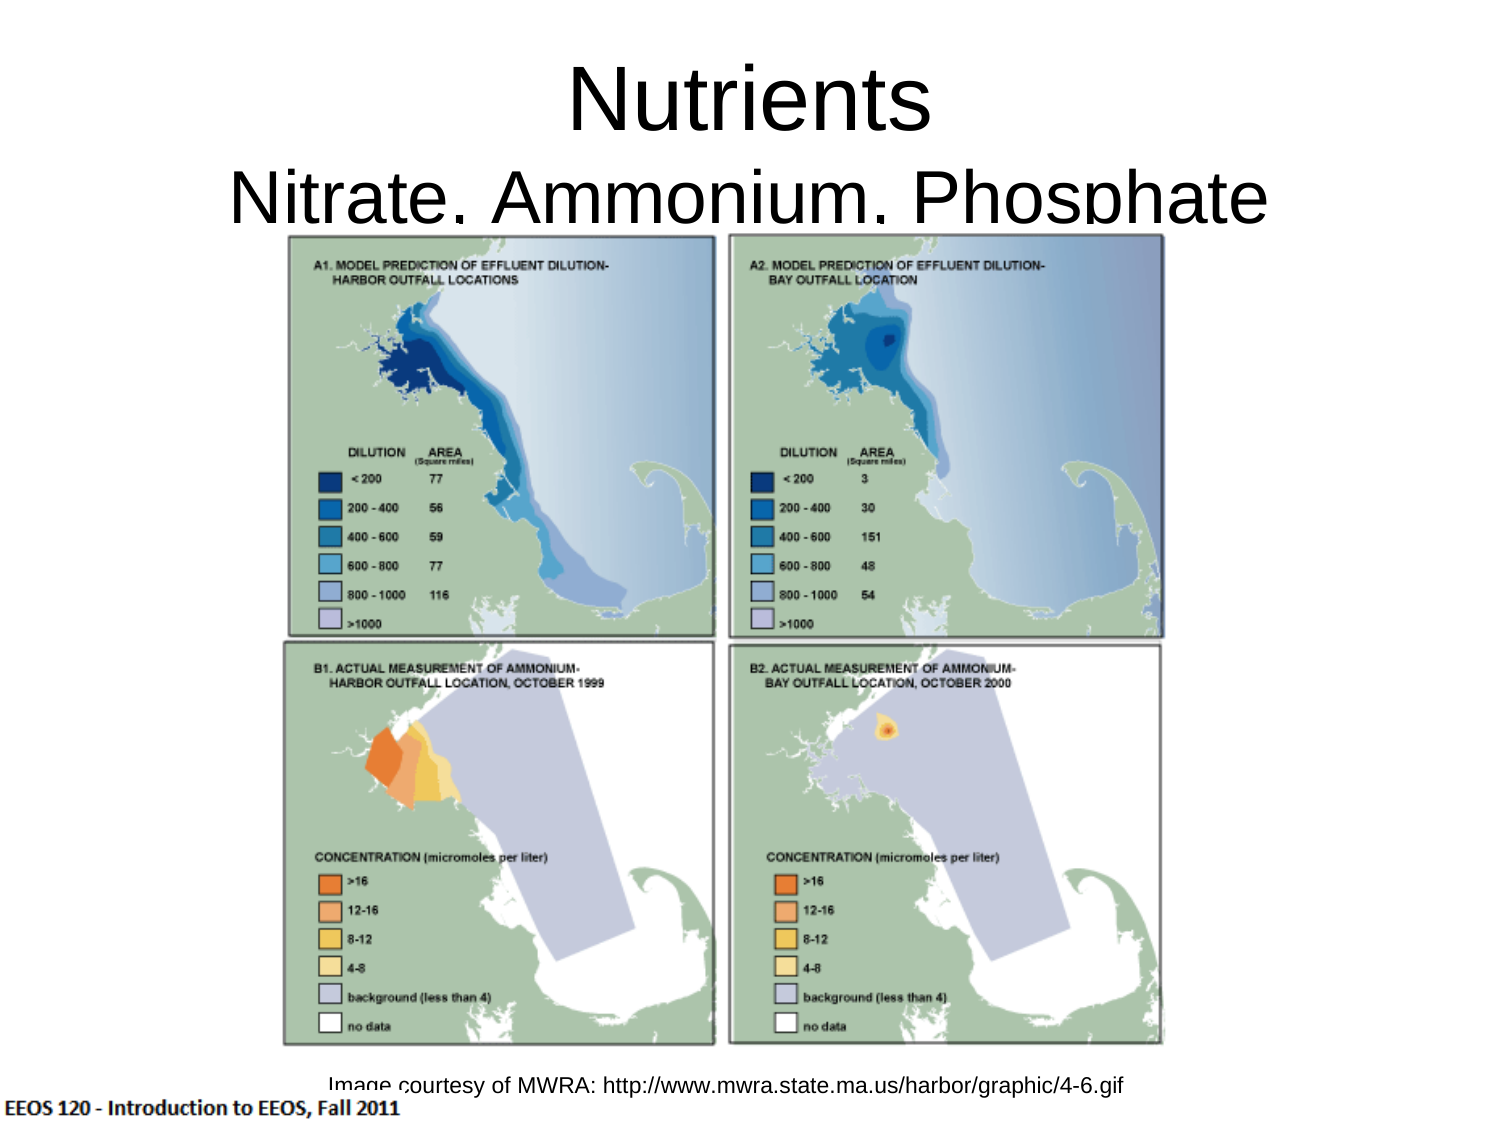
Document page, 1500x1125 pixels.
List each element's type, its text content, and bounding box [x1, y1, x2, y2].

text_box Image courtesy of MWRA: http://www.mwra.state.ma.us/harbor/graphic/4-6.gif [313, 1062, 1140, 1106]
text_box [275, 224, 1172, 1048]
picture [0, 1090, 405, 1125]
title Nutrients Nitrate, Ammonium, Phosphate [75, 31, 1426, 247]
